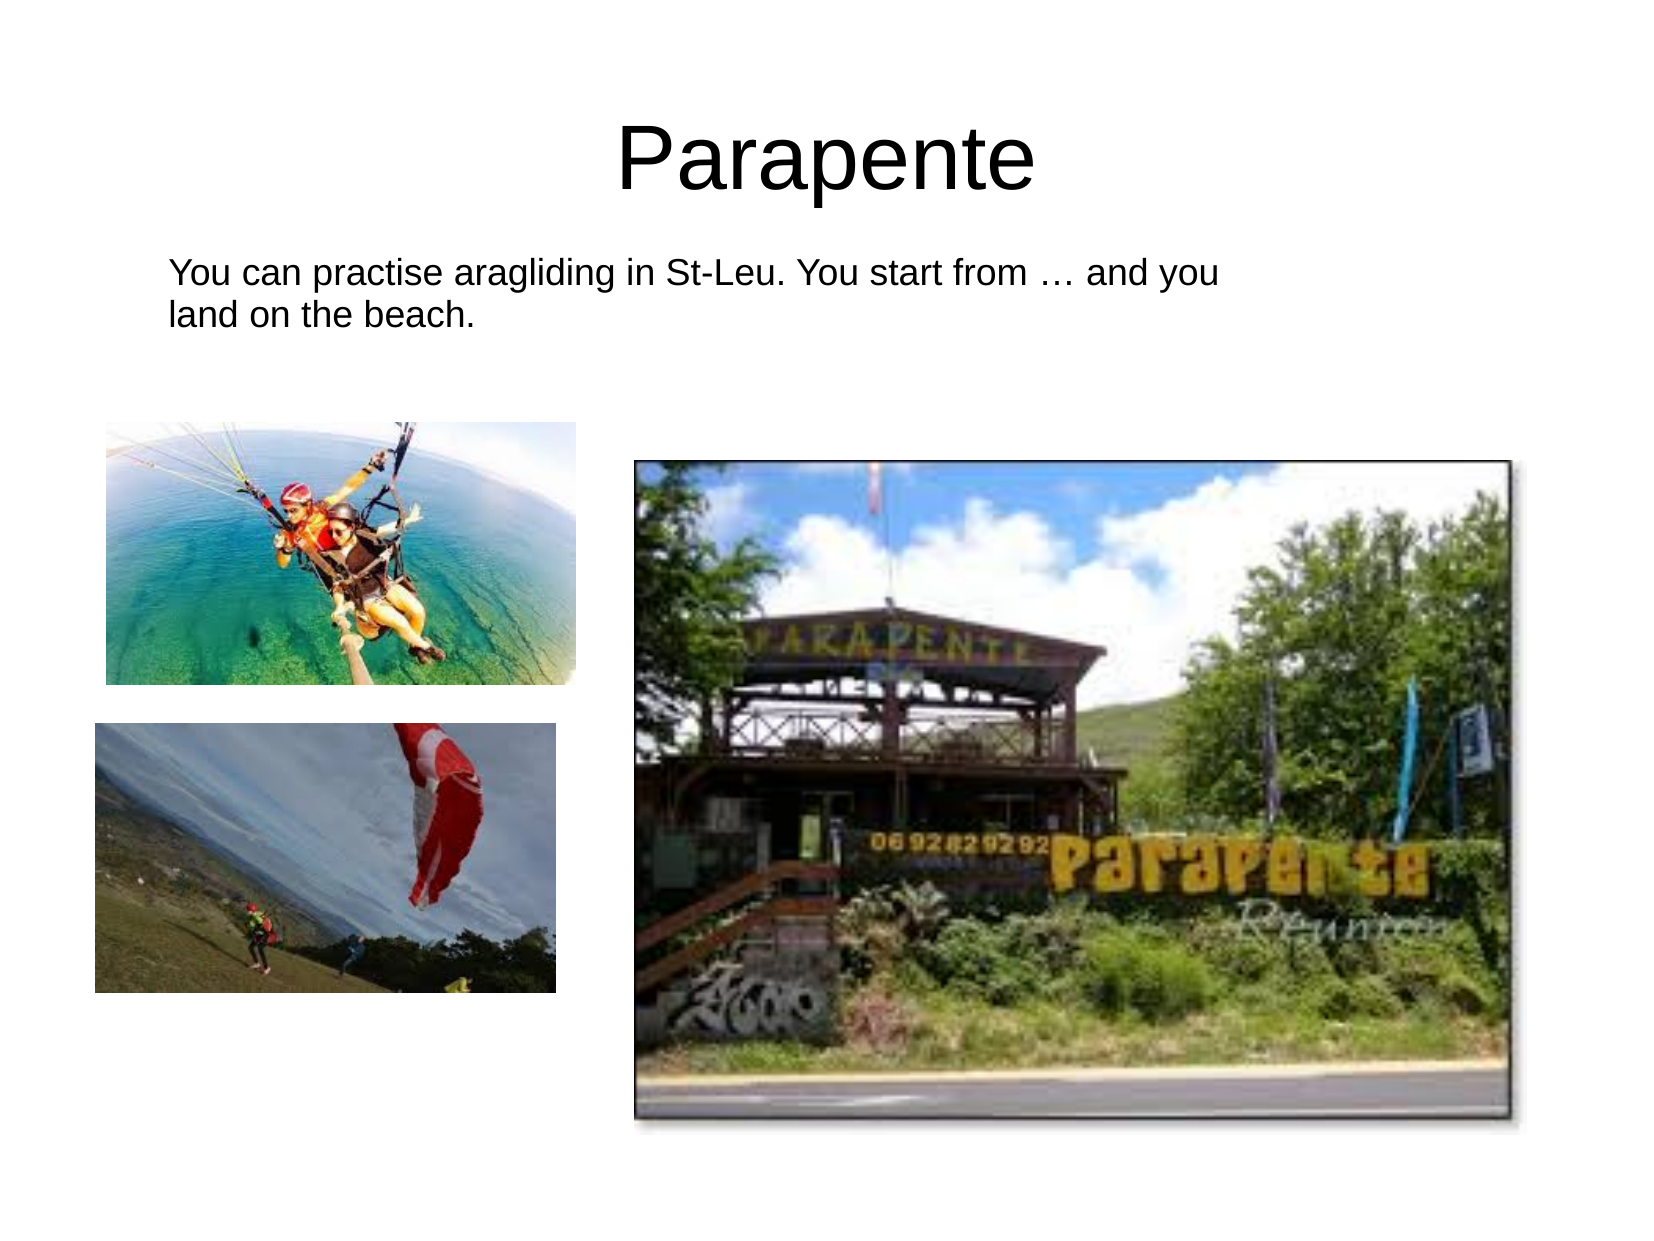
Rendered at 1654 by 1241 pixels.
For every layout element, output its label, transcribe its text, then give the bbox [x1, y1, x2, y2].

picture [95, 723, 556, 993]
title Parapente [82, 49, 1571, 257]
text_box You can practise aragliding in St-Leu. You start from … and you land on the beach. [153, 243, 1312, 438]
picture [106, 422, 576, 686]
picture [634, 460, 1527, 1135]
